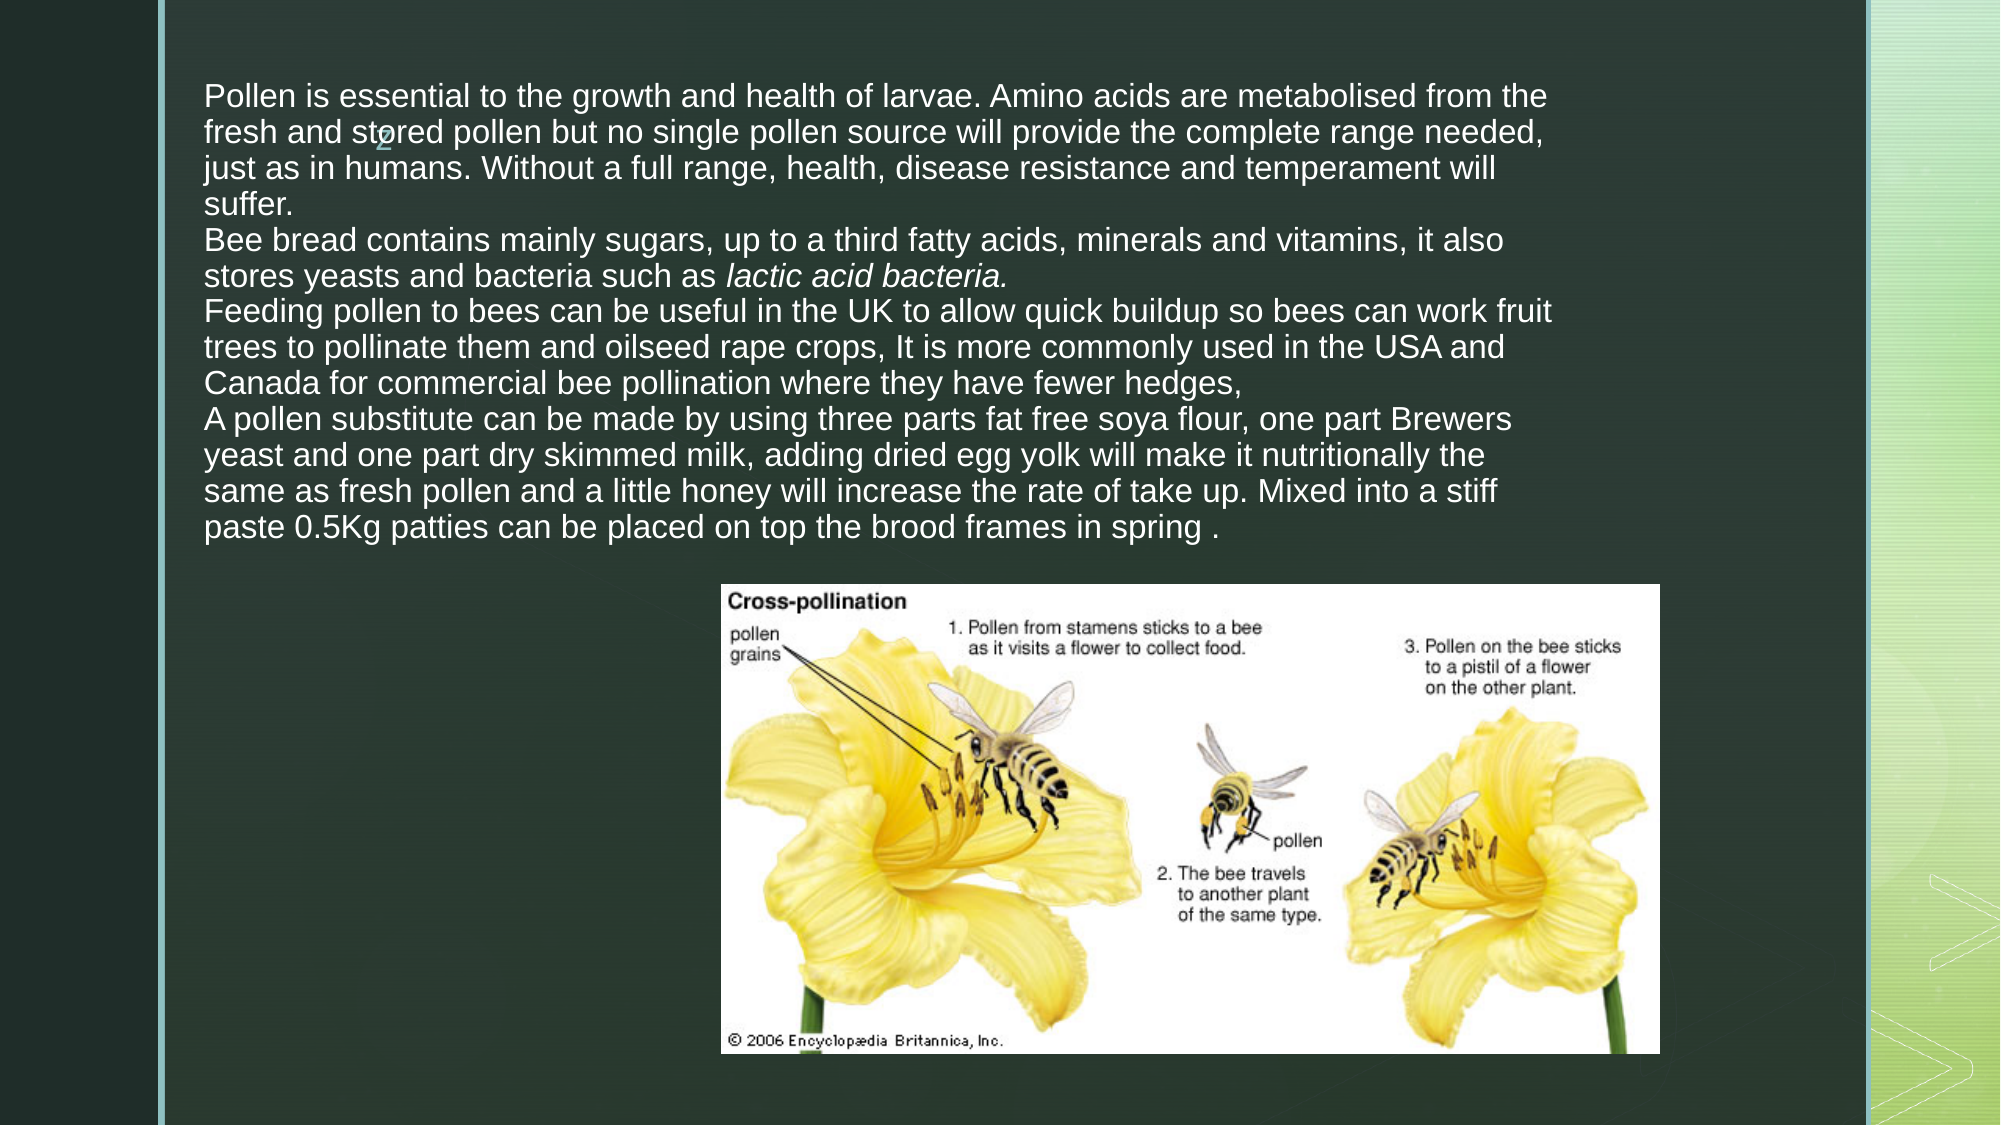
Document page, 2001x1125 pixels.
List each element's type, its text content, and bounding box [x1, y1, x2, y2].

title Pollen is essential to the growth and health of larvae. Amino acids are metabolised from the fresh and stored pollen but no single pollen source will provide the complete range needed, just as in humans. Without a full range, health, disease resistance and temperament will suffer. Bee bread contains mainly sugars, up to a third fatty acids, minerals and vitamins, it also stores yeasts and bacteria such as lactic acid bacteria. Feeding pollen to bees can be useful in the UK to allow quick buildup so bees can work fruit trees to pollinate them and oilseed rape crops, It is more commonly used in the USA and Canada for commercial bee pollination where they have fewer hedges, A pollen substitute can be made by using three parts fat free soya flour, one part Brewers yeast and one part dry skimmed milk, adding dried egg yolk will make it nutritionally the same as fresh pollen and a little honey will increase the rate of take up. Mixed into a stiff paste 0.5Kg patties can be placed on top the brood frames in spring . [189, 71, 1588, 670]
picture [721, 584, 1660, 1054]
